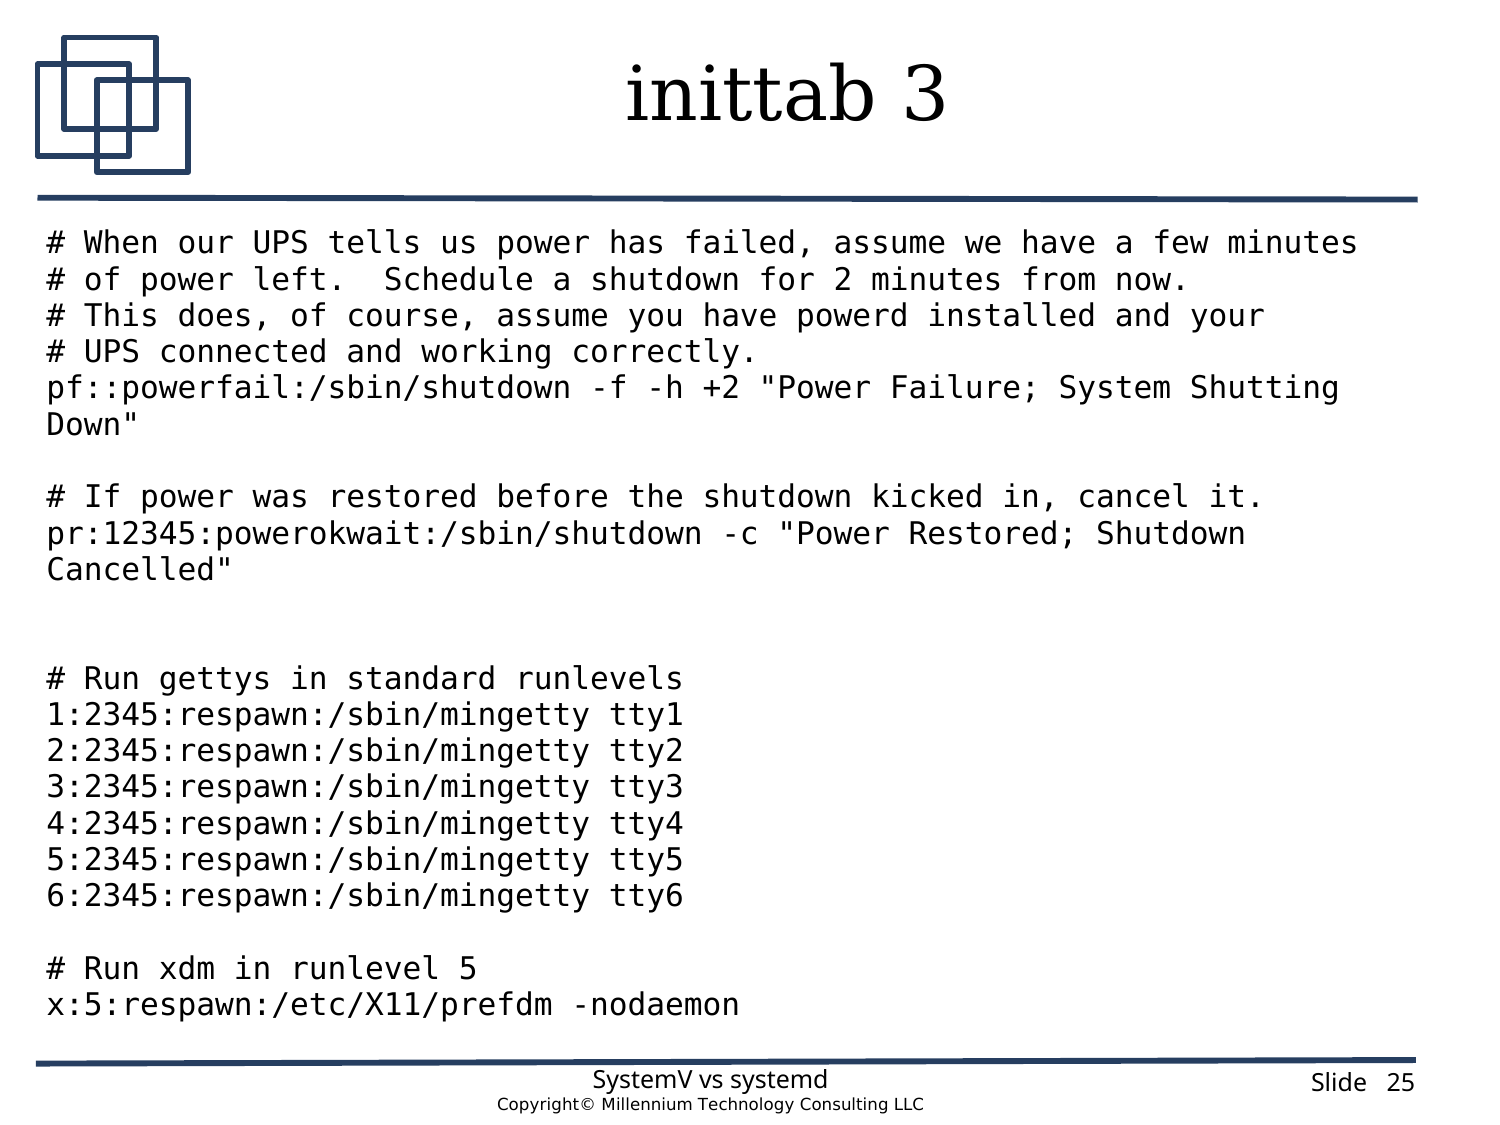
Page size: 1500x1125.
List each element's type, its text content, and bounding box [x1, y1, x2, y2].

list # When our UPS tells us power has failed, assume we have a few minutes # of power left. Schedule a shutdown for 2 minutes from now. # This does, of course, assume you have powerd installed and your # UPS connected and working correctly. pf::powerfail:/sbin/shutdown -f -h +2 "Power Failure; System Shutting Down" # If power was restored before the shutdown kicked in, cancel it. pr:12345:powerokwait:/sbin/shutdown -c "Power Restored; Shutdown Cancelled" # Run gettys in standard runlevels 1:2345:respawn:/sbin/mingetty tty1 2:2345:respawn:/sbin/mingetty tty2 3:2345:respawn:/sbin/mingetty tty3 4:2345:respawn:/sbin/mingetty tty4 5:2345:respawn:/sbin/mingetty tty5 6:2345:respawn:/sbin/mingetty tty6 # Run xdm in runlevel 5 x:5:respawn:/etc/X11/prefdm -nodaemon [37, 224, 1425, 1023]
title inittab 3 [150, 0, 1425, 188]
